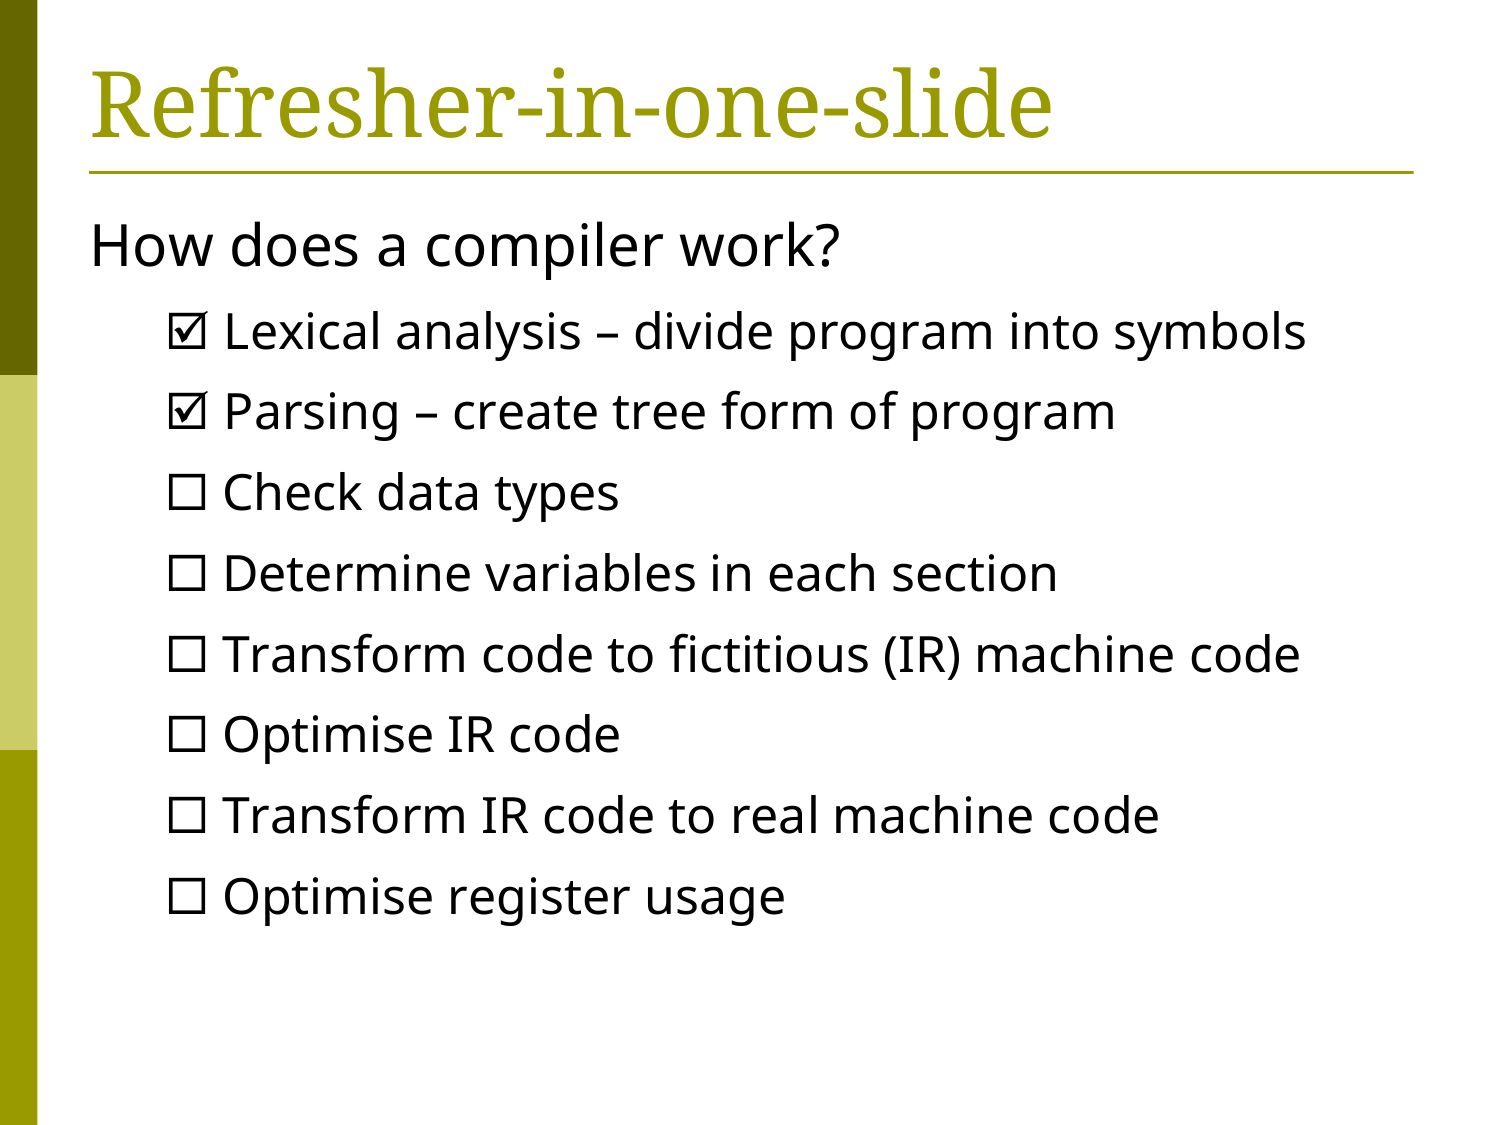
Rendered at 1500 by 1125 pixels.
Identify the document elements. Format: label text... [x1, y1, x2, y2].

list How does a compiler work?  Lexical analysis – divide program into symbols  Parsing – create tree form of program  Check data types  Determine variables in each section  Transform code to fictitious (IR) machine code  Optimise IR code  Transform IR code to real machine code  Optimise register usage [75, 196, 1426, 1006]
title Refresher-in-one-slide [75, 45, 1426, 173]
